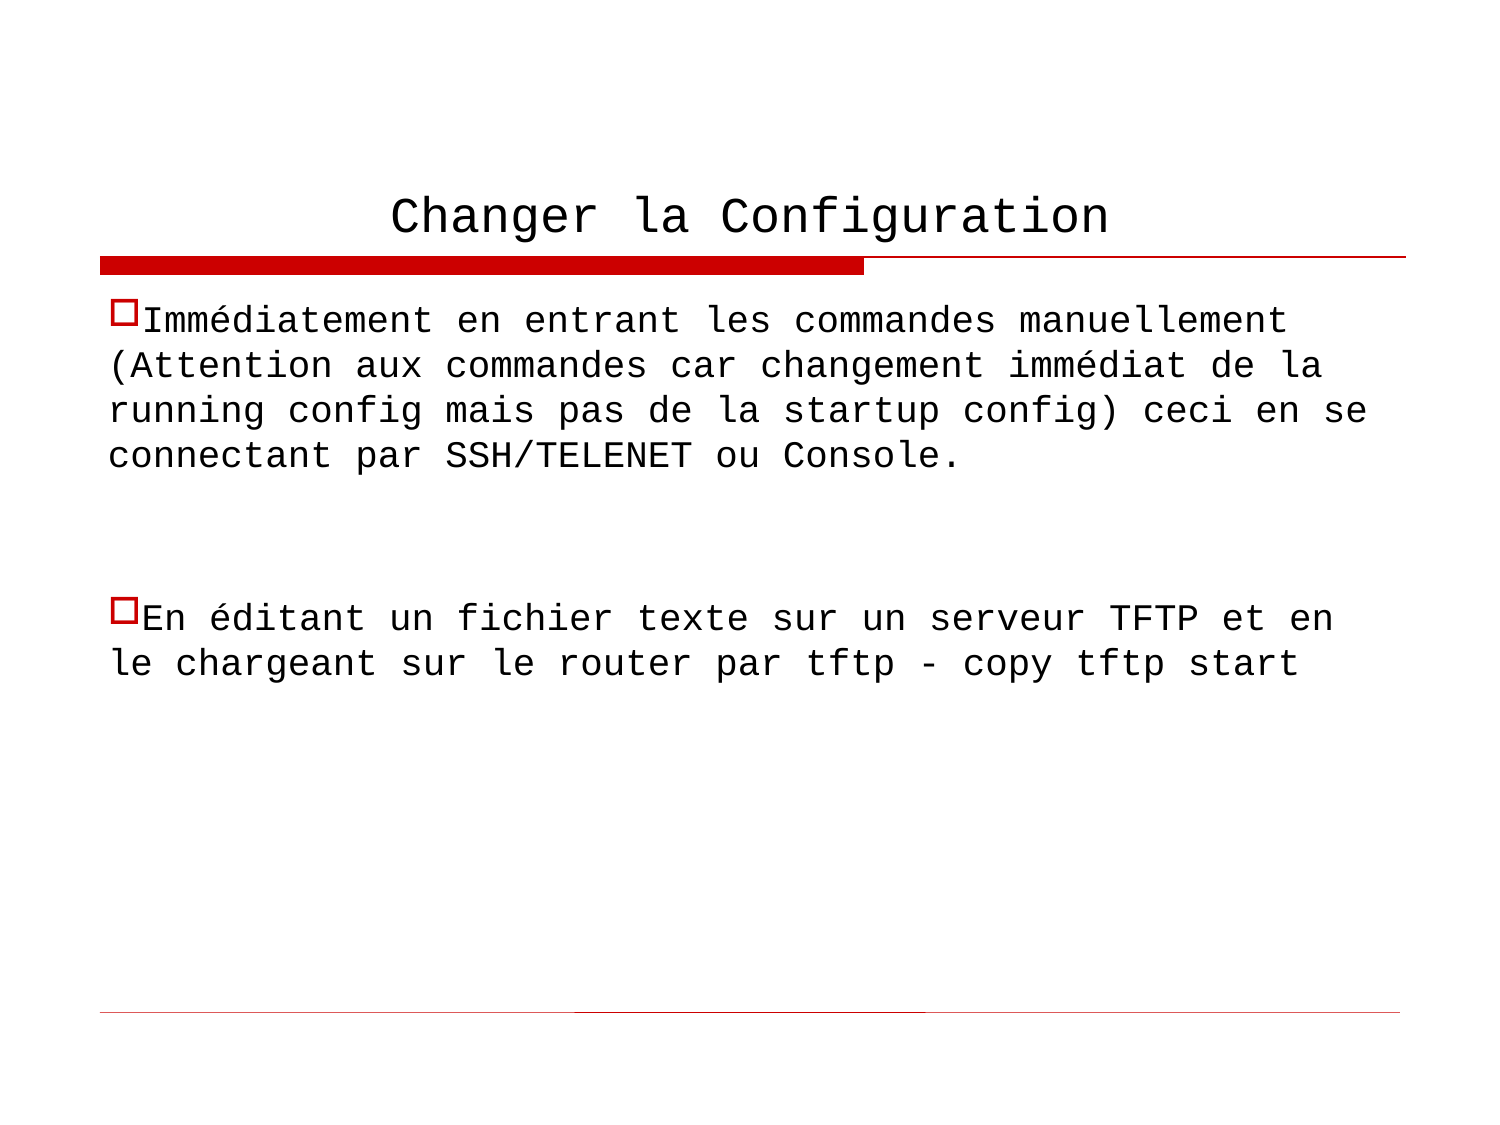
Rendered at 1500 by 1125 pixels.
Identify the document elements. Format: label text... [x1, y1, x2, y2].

list Immédiatement en entrant les commandes manuellement (Attention aux commandes car changement immédiat de la running config mais pas de la startup config) ceci en se connectant par SSH/TELENET ou Console. En éditant un fichier texte sur un serveur TFTP et en le chargeant sur le router par tftp - copy tftp start [92, 287, 1406, 988]
title Changer la Configuration [94, 50, 1407, 250]
